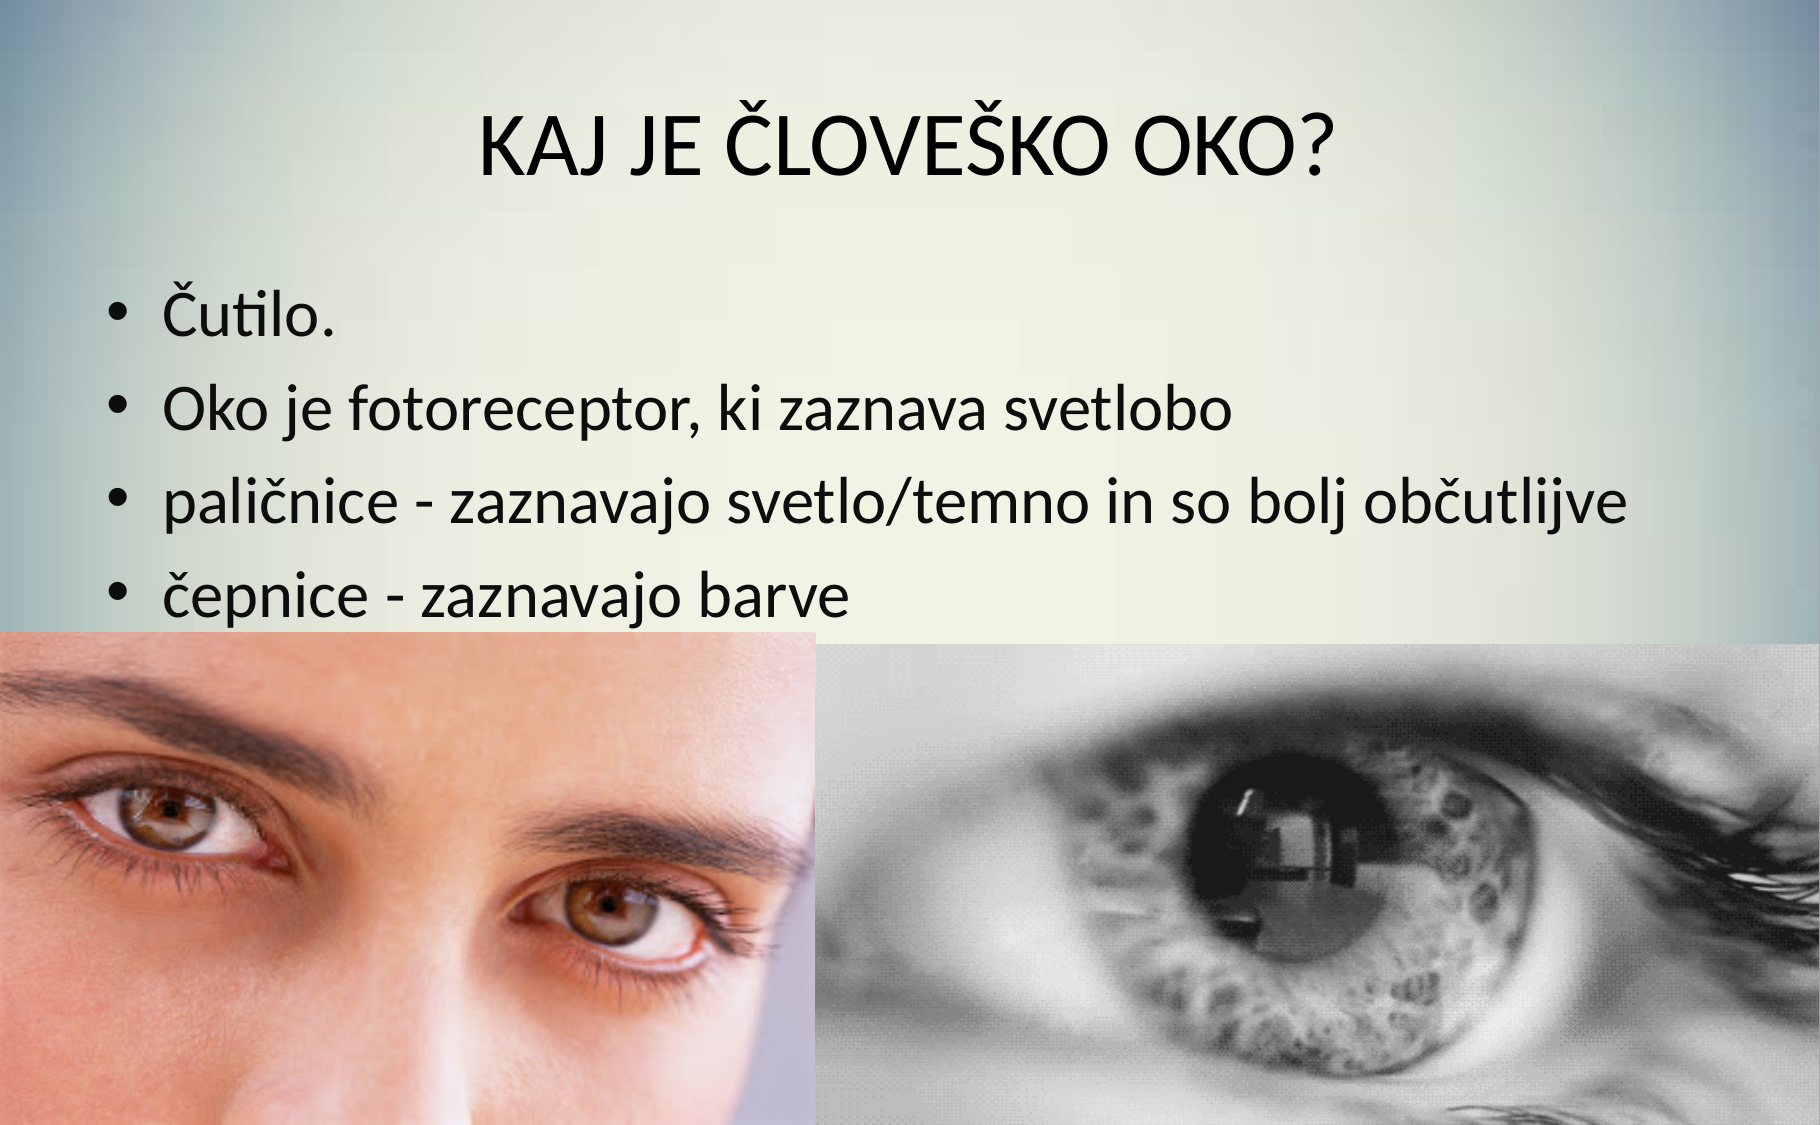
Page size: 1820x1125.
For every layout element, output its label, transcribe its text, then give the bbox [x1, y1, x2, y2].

list Čutilo. Oko je fotoreceptor, ki zaznava svetlobo paličnice - zaznavajo svetlo/temno in so bolj občutlijve čepnice - zaznavajo barve [90, 262, 1729, 644]
title KAJ JE ČLOVEŠKO OKO? [90, 45, 1729, 233]
picture [0, 0, 1820, 1125]
